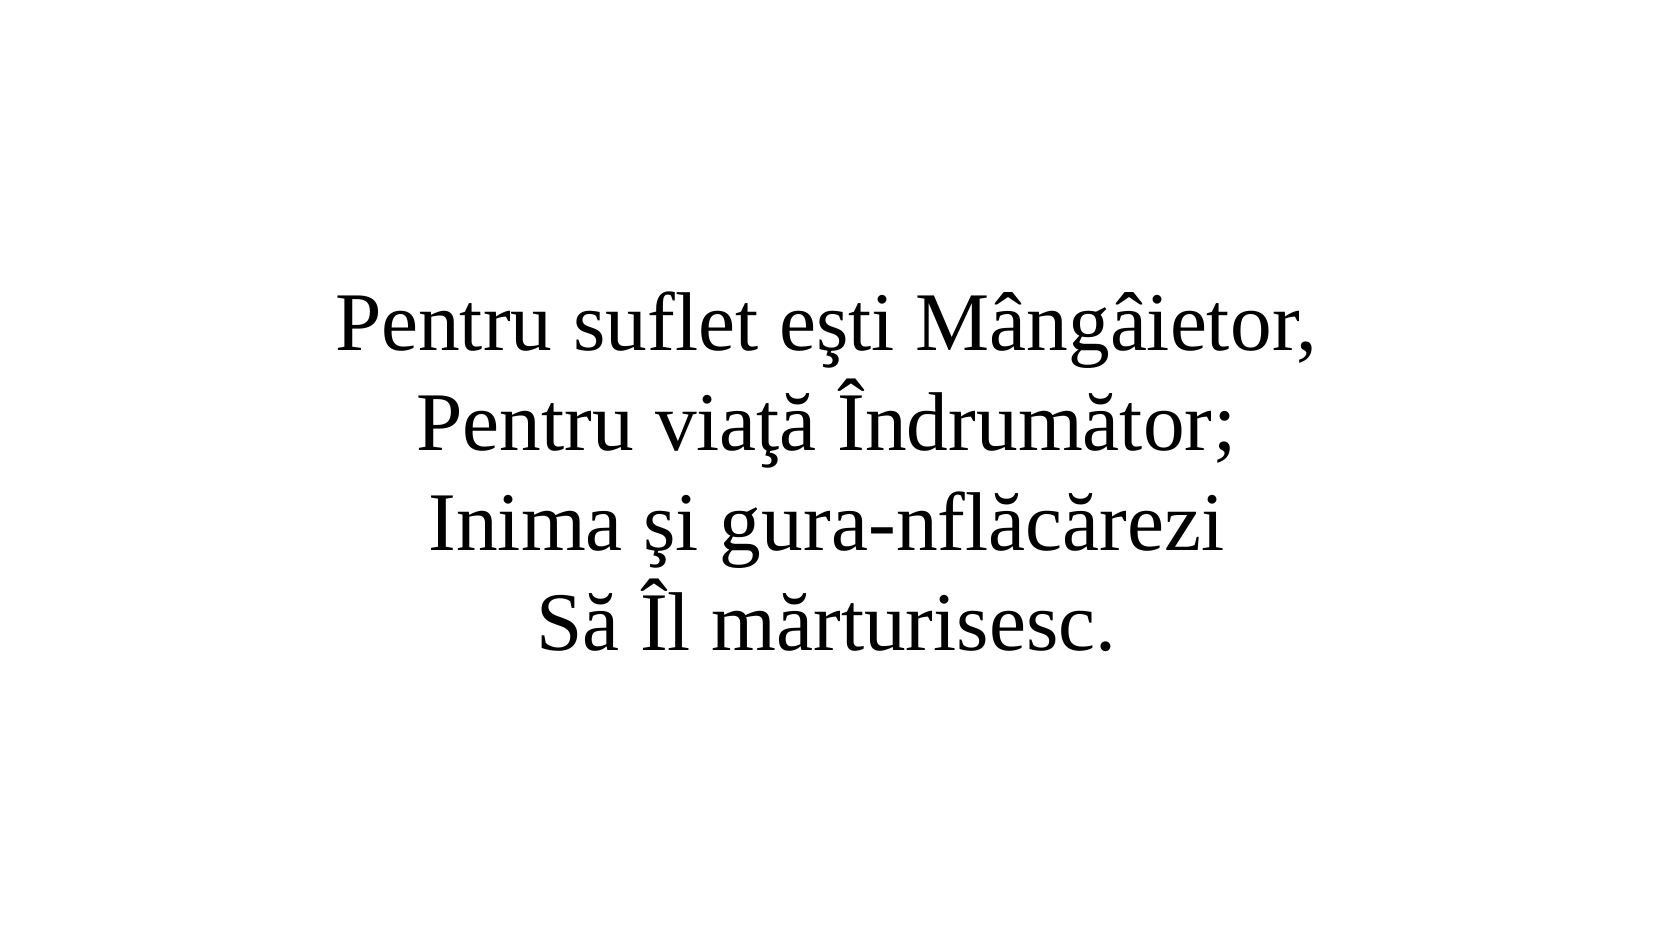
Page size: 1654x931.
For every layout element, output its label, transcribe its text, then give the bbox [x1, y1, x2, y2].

subtitle Pentru suflet eşti Mângâietor, Pentru viaţă Îndrumător; Inima şi gura-nflăcărezi Să Îl mărturisesc. [0, 259, 1654, 632]
